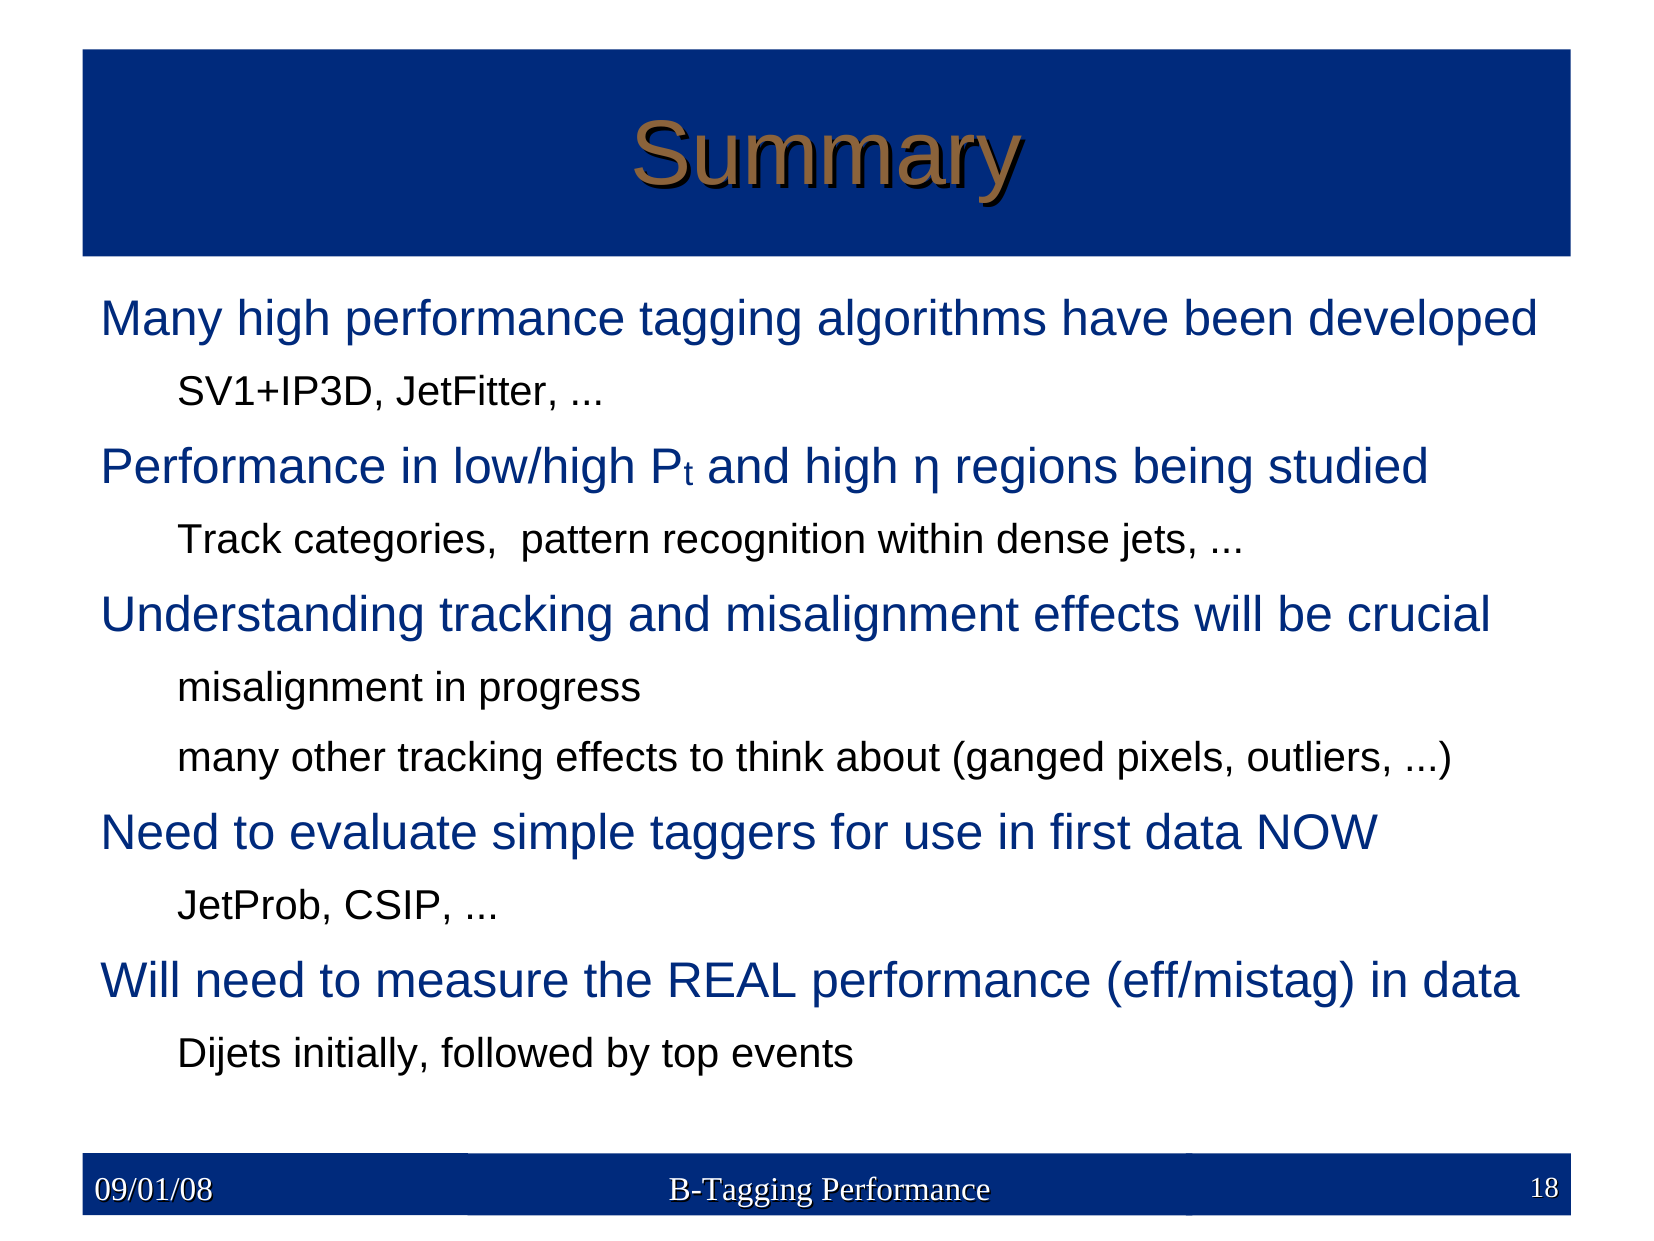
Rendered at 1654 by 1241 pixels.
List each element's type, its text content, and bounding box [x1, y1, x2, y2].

title Summary [82, 49, 1571, 257]
list Many high performance tagging algorithms have been developed SV1+IP3D, JetFitter, ... Performance in low/high Pt and high η regions being studied Track categories, pattern recognition within dense jets, ... Understanding tracking and misalignment effects will be crucial misalignment in progress many other tracking effects to think about (ganged pixels, outliers, ...) Need to evaluate simple taggers for use in first data NOW JetProb, CSIP, ... Will need to measure the REAL performance (eff/mistag) in data Dijets initially, followed by top events [82, 290, 1571, 1109]
